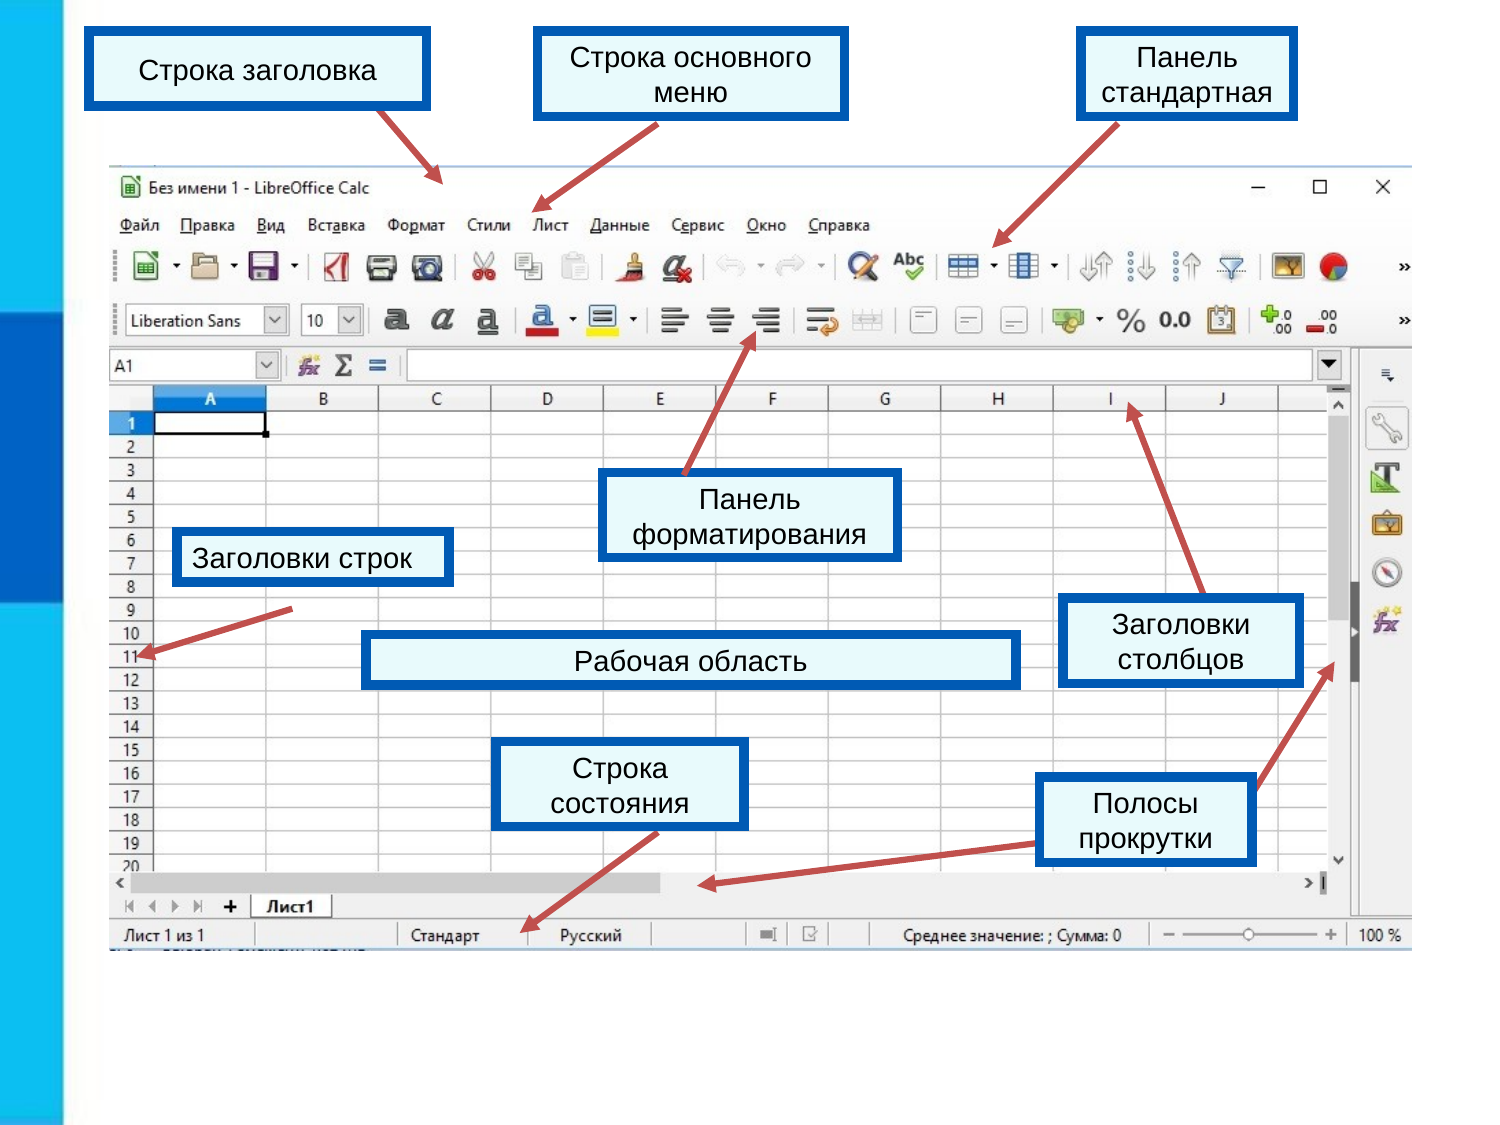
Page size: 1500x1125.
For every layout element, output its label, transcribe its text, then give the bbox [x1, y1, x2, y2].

text_box Заголовки столбцов [1063, 597, 1300, 684]
text_box Заголовки строк [177, 531, 449, 582]
text_box Строка состояния [496, 741, 745, 827]
text_box Панель стандартная [1080, 30, 1294, 117]
text_box Рабочая область [366, 634, 1016, 686]
text_box Строка заголовка [88, 31, 427, 107]
picture [0, 0, 1500, 1125]
text_box Полосы прокрутки [1039, 776, 1253, 863]
text_box Строка основного меню [537, 30, 845, 117]
text_box Панель форматирования [602, 472, 898, 558]
